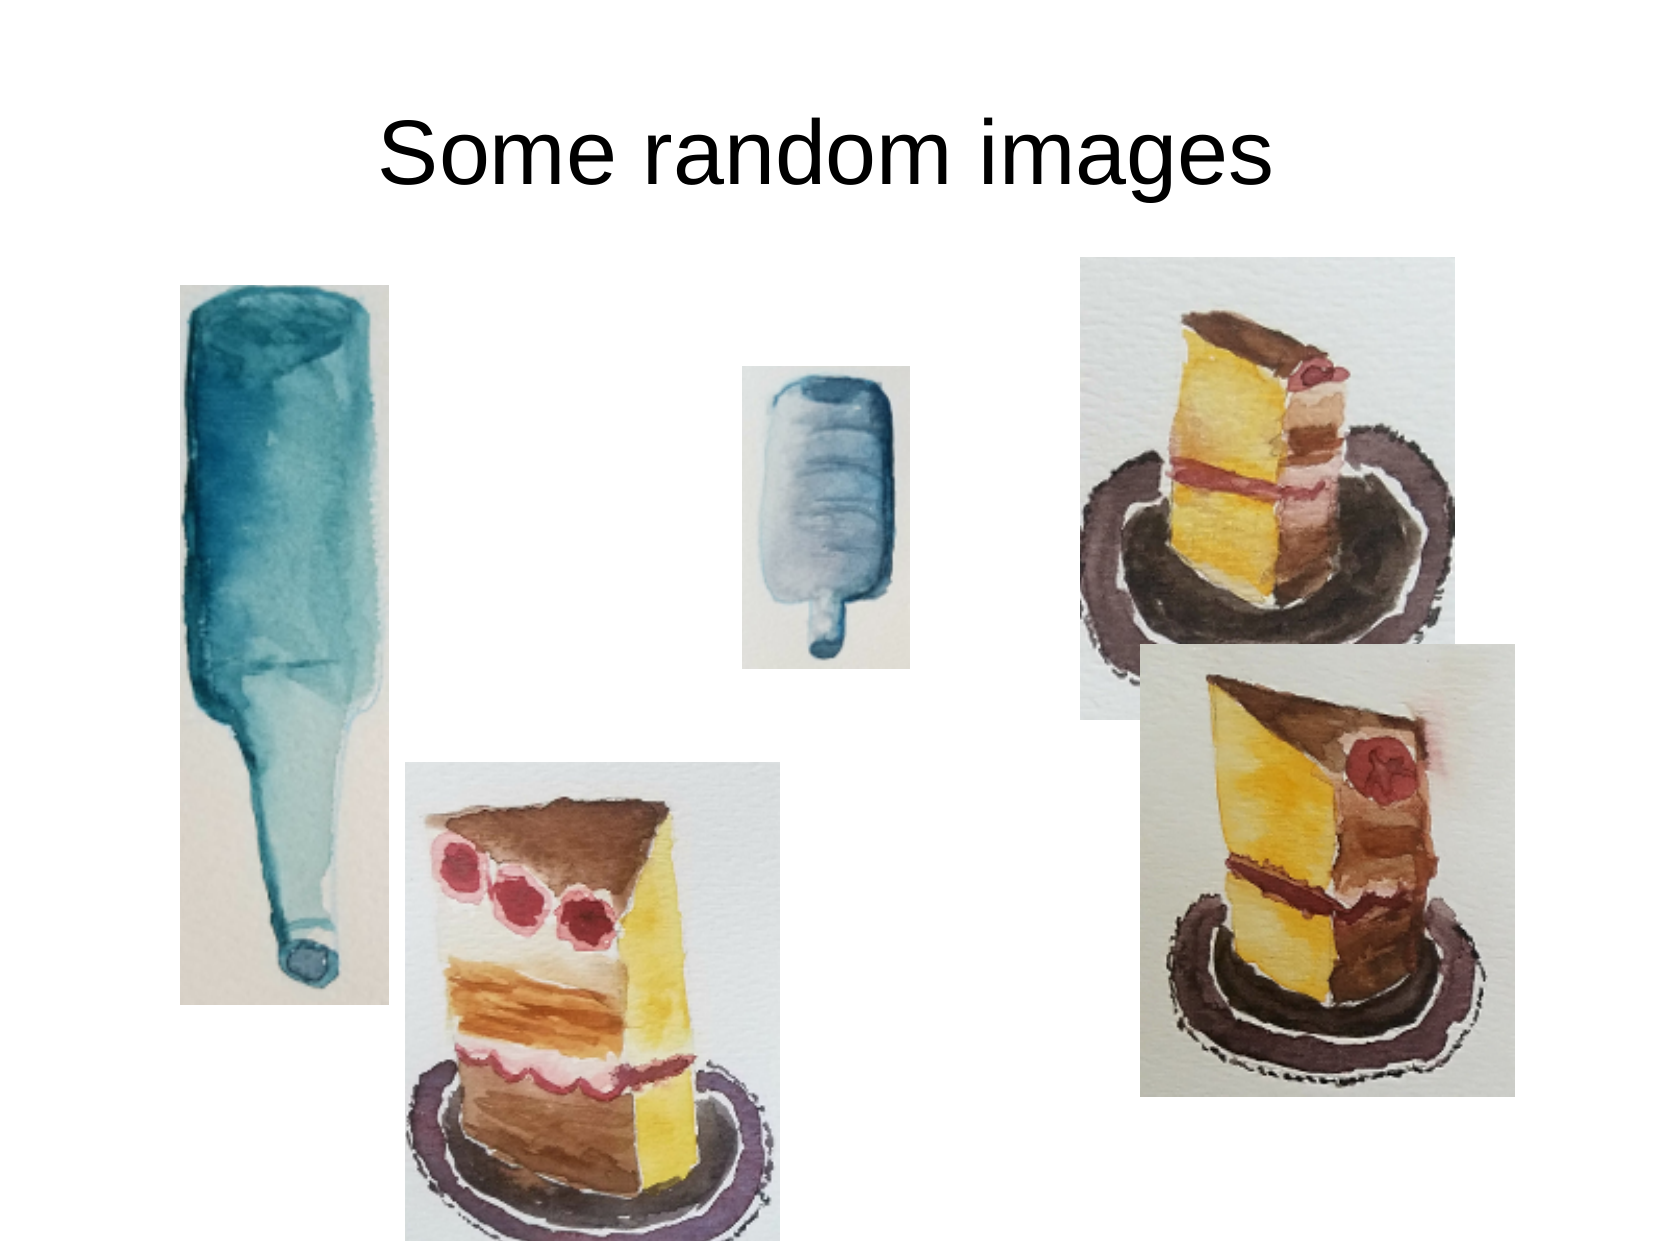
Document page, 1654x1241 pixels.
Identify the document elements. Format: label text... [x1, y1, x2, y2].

picture [742, 366, 910, 669]
picture [405, 762, 780, 1241]
picture [1080, 257, 1515, 1097]
picture [180, 285, 389, 1006]
title Some random images [82, 49, 1571, 257]
